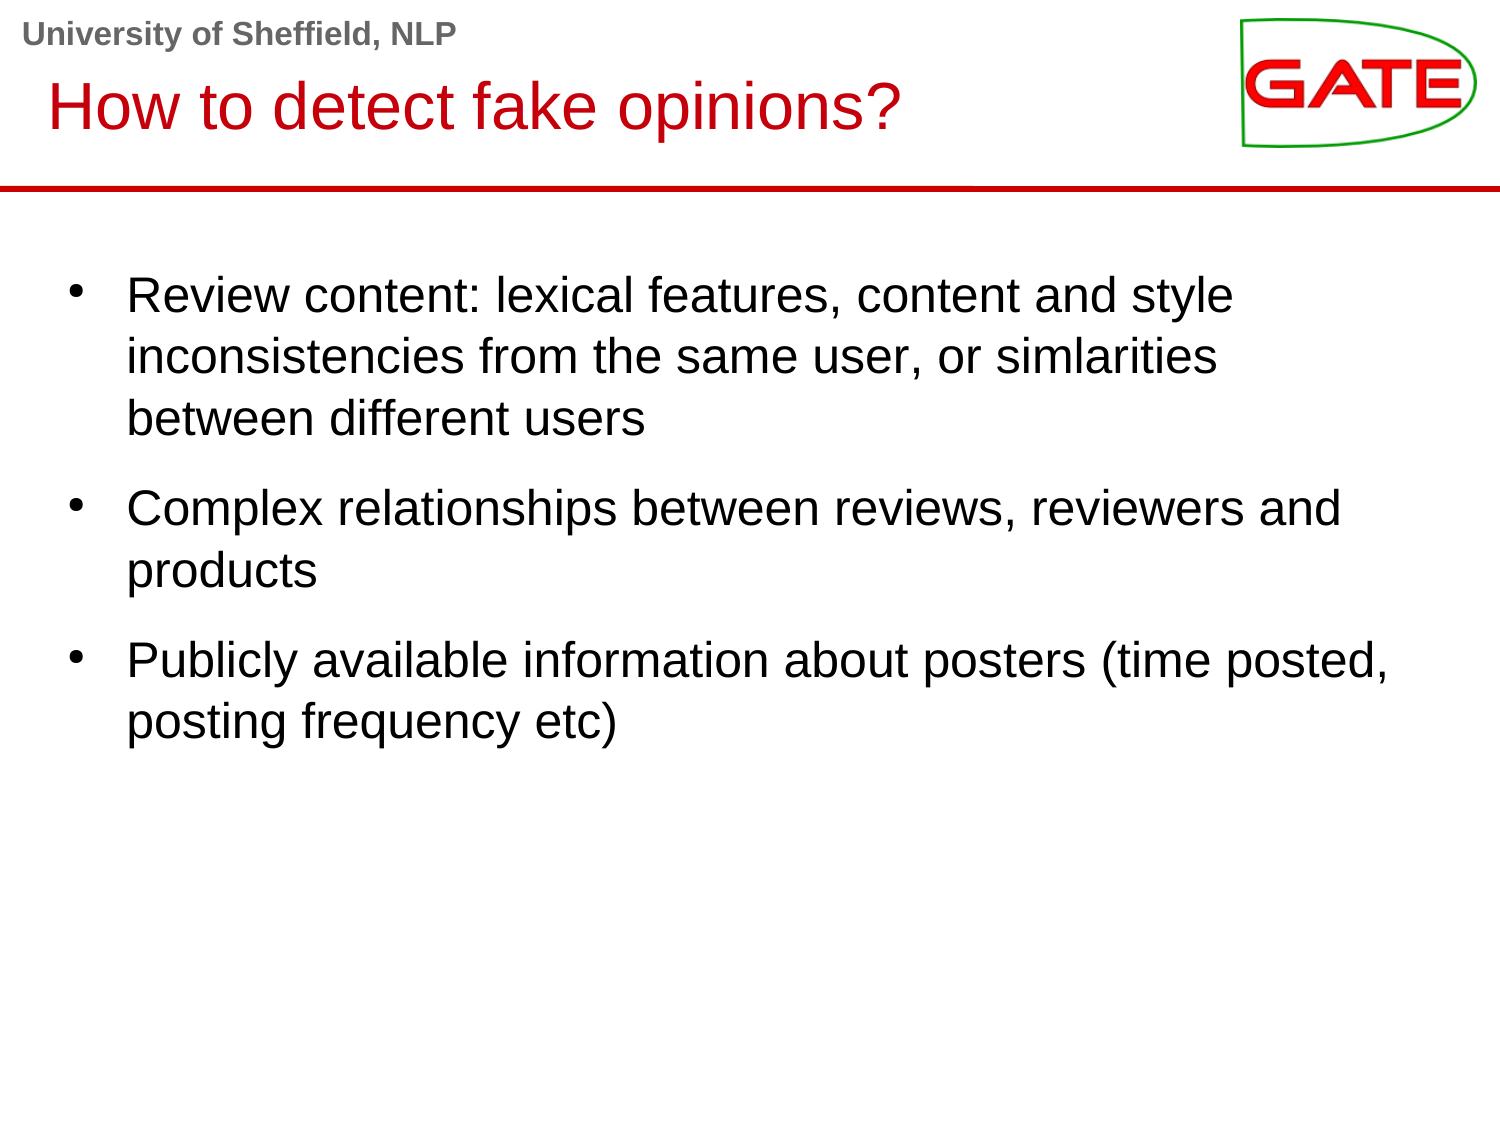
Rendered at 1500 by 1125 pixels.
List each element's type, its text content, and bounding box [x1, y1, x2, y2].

picture [1240, 18, 1477, 148]
title How to detect fake opinions? [47, 47, 1267, 168]
list Review content: lexical features, content and style inconsistencies from the same user, or simlarities between different users Complex relationships between reviews, reviewers and products Publicly available information about posters (time posted, posting frequency etc) [67, 261, 1418, 1004]
